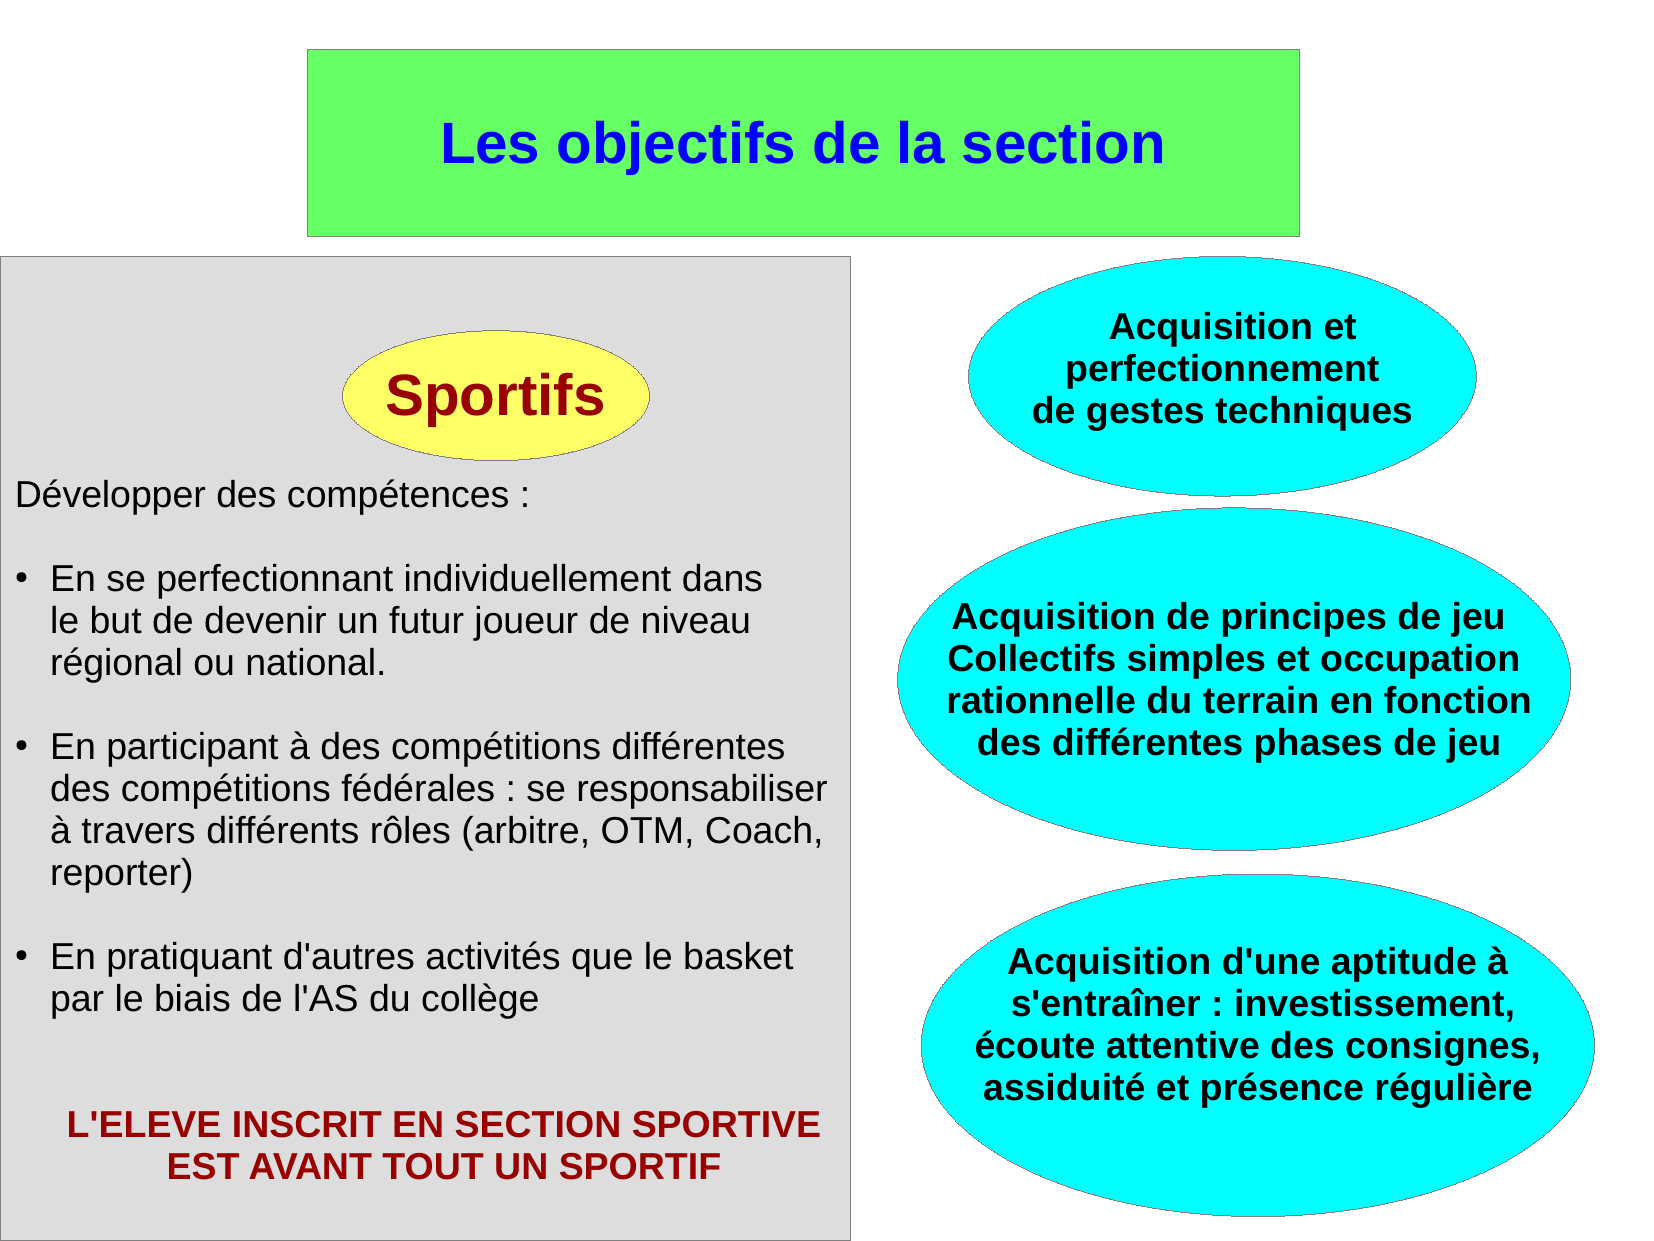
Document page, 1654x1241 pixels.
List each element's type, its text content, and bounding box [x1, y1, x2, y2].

text_box Acquisition de principes de jeu Collectifs simples et occupation rationnelle du terrain en fonction des différentes phases de jeu [897, 507, 1571, 851]
text_box Acquisition et perfectionnement de gestes techniques [968, 256, 1477, 497]
text_box Acquisition d'une aptitude à s'entraîner : investissement, écoute attentive des consignes, assiduité et présence régulière [921, 874, 1595, 1217]
text_box Sportifs [342, 330, 650, 461]
text_box Développer des compétences : En se perfectionnant individuellement dans le but de devenir un futur joueur de niveau régional ou national. En participant à des compétitions différentes des compétitions fédérales : se responsabiliser à travers différents rôles (arbitre, OTM, Coach, reporter) En pratiquant d'autres activités que le basket par le biais de l'AS du collège L'ELEVE INSCRIT EN SECTION SPORTIVE EST AVANT TOUT UN SPORTIF [0, 256, 851, 1241]
text_box Les objectifs de la section [307, 49, 1300, 237]
